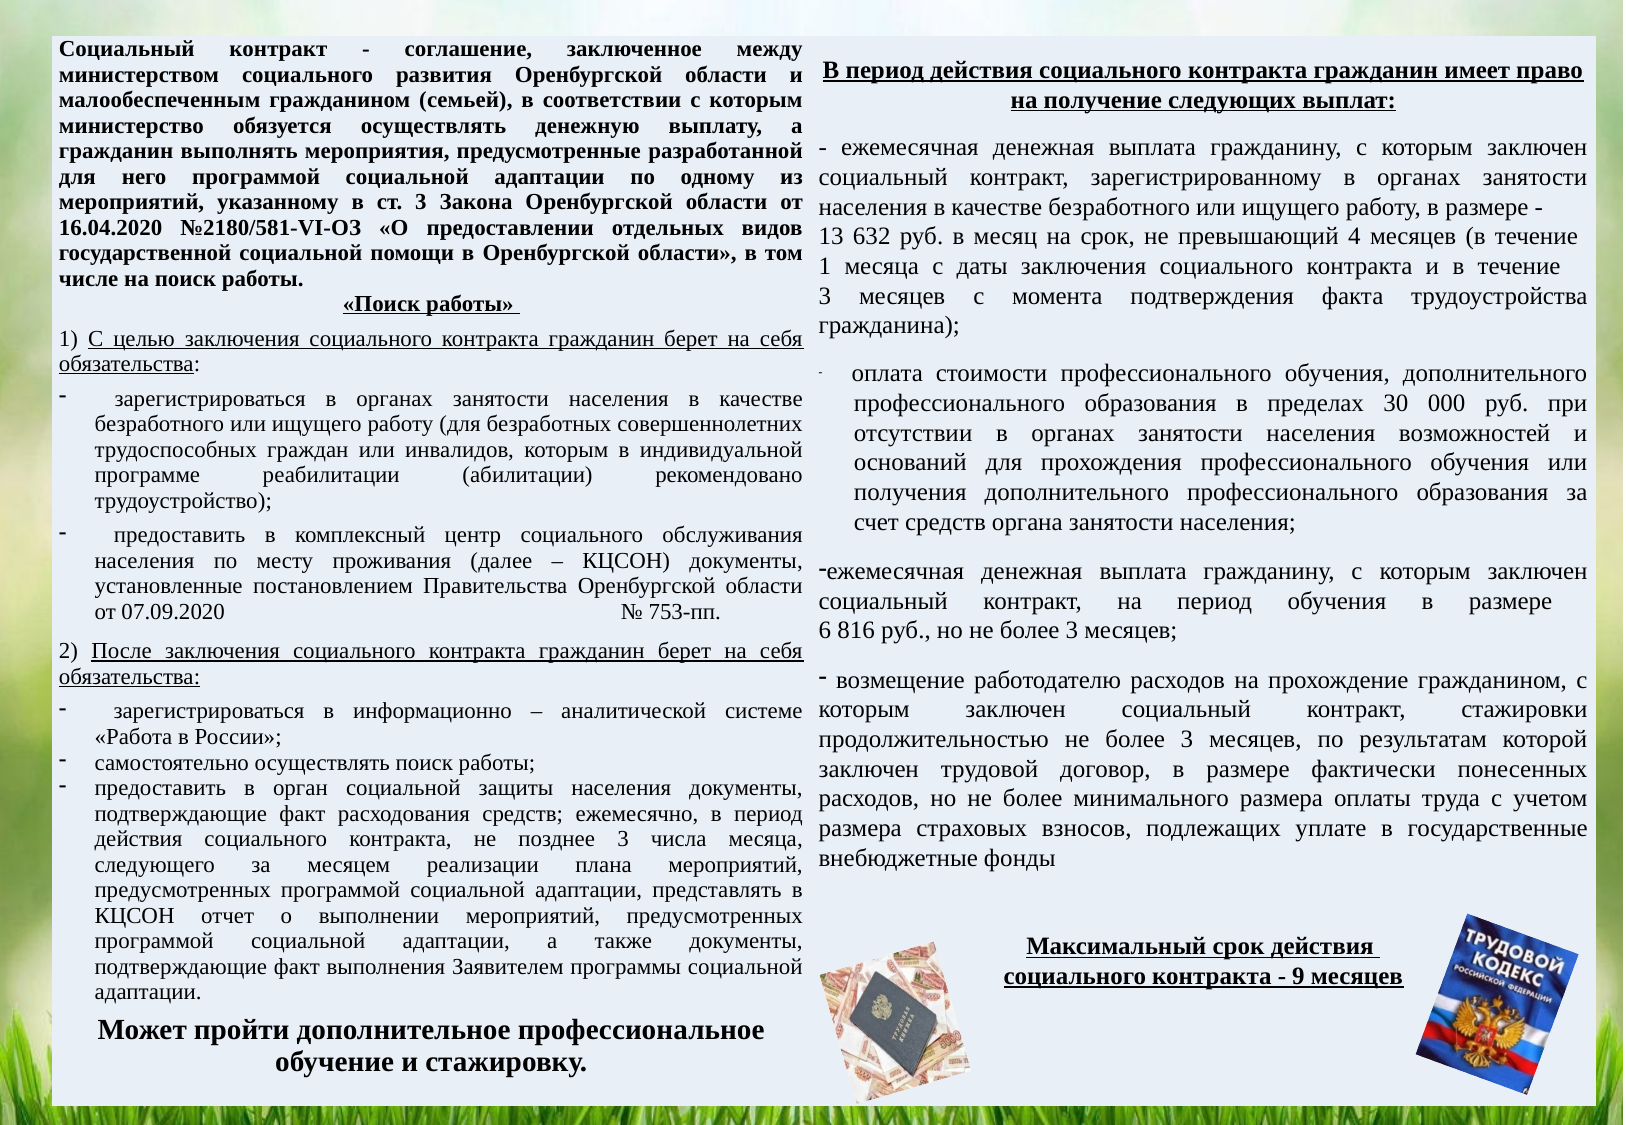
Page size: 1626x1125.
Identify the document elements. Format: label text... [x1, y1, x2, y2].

table_header Социальный контракт - соглашение, заключенное между министерством социального развития Оренбургской области и малообеспеченным гражданином (семьей), в соответствии с которым министерство обязуется осуществлять денежную выплату, а гражданин выполнять мероприятия, предусмотренные разработанной для него программой социальной адаптации по одному из мероприятий, указанному в ст. 3 Закона Оренбургской области от 16.04.2020 №2180/581-VI-ОЗ «О предоставлении отдельных видов государственной социальной помощи в Оренбургской области», в том числе на поиск работы. «Поиск работы» 1) С целью заключения социального контракта гражданин берет на себя обязательства: зарегистрироваться в органах занятости населения в качестве безработного или ищущего работу (для безработных совершеннолетних трудоспособных граждан или инвалидов, которым в индивидуальной программе реабилитации (абилитации) рекомендовано трудоустройство); предоставить в комплексный центр социального обслуживания населения по месту проживания (далее – КЦСОН) документы, установленные постановлением Правительства Оренбургской области от 07.09.2020 № 753-пп. 2) После заключения социального контракта гражданин берет на себя обязательства: зарегистрироваться в информационно – аналитической системе «Работа в России»; самостоятельно осуществлять поиск работы; предоставить в орган социальной защиты населения документы, подтверждающие факт расходования средств; ежемесячно, в период действия социального контракта, не позднее 3 числа месяца, следующего за месяцем реализации плана мероприятий, предусмотренных программой социальной адаптации, представлять в КЦСОН отчет о выполнении мероприятий, предусмотренных программой социальной адаптации, а также документы, подтверждающие факт выполнения Заявителем программы социальной адаптации. Может пройти дополнительное профессиональное обучение и стажировку. [52, 36, 811, 1106]
picture [0, 0, 1623, 1125]
table_header В период действия социального контракта гражданин имеет право на получение следующих выплат: - ежемесячная денежная выплата гражданину, с которым заключен социальный контракт, зарегистрированному в органах занятости населения в качестве безработного или ищущего работу, в размере - 13 632 руб. в месяц на срок, не превышающий 4 месяцев (в течение 1 месяца с даты заключения социального контракта и в течение 3 месяцев с момента подтверждения факта трудоустройства гражданина); оплата стоимости профессионального обучения, дополнительного профессионального образования в пределах 30 000 руб. при отсутствии в органах занятости населения возможностей и оснований для прохождения профессионального обучения или получения дополнительного профессионального образования за счет средств органа занятости населения; ежемесячная денежная выплата гражданину, с которым заключен социальный контракт, на период обучения в размере 6 816 руб., но не более 3 месяцев; возмещение работодателю расходов на прохождение гражданином, с которым заключен социальный контракт, стажировки продолжительностью не более 3 месяцев, по результатам которой заключен трудовой договор, в размере фактически понесенных расходов, но не более минимального размера оплаты труда с учетом размера страховых взносов, подлежащих уплате в государственные внебюджетные фонды Максимальный срок действия социального контракта - 9 месяцев [811, 36, 1596, 1106]
